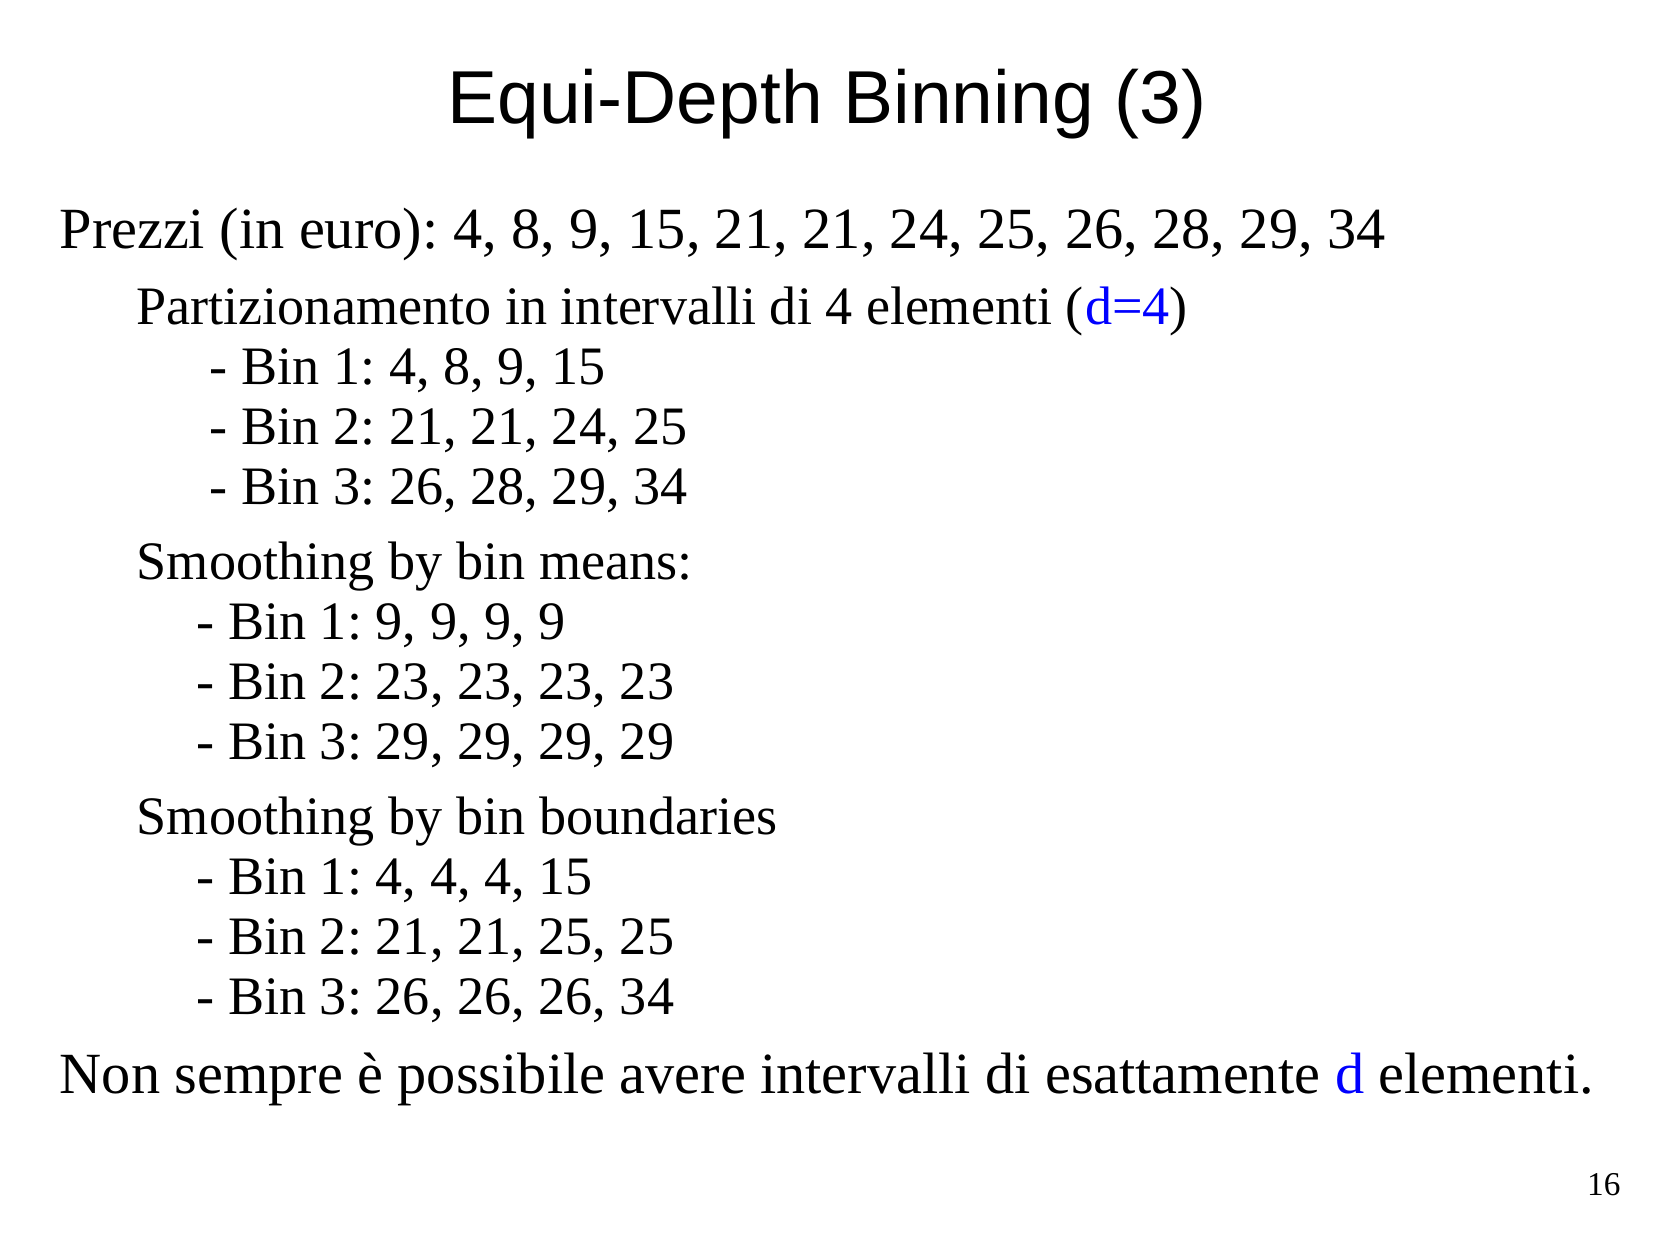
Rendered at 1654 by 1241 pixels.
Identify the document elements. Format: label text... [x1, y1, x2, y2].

title Equi-Depth Binning (3) [37, 30, 1617, 166]
list Prezzi (in euro): 4, 8, 9, 15, 21, 21, 24, 25, 26, 28, 29, 34 Partizionamento in intervalli di 4 elementi (d=4) - Bin 1: 4, 8, 9, 15 - Bin 2: 21, 21, 24, 25 - Bin 3: 26, 28, 29, 34 Smoothing by bin means: - Bin 1: 9, 9, 9, 9 - Bin 2: 23, 23, 23, 23 - Bin 3: 29, 29, 29, 29 Smoothing by bin boundaries - Bin 1: 4, 4, 4, 15 - Bin 2: 21, 21, 25, 25 - Bin 3: 26, 26, 26, 34 Non sempre è possibile avere intervalli di esattamente d elementi. [42, 196, 1612, 1187]
